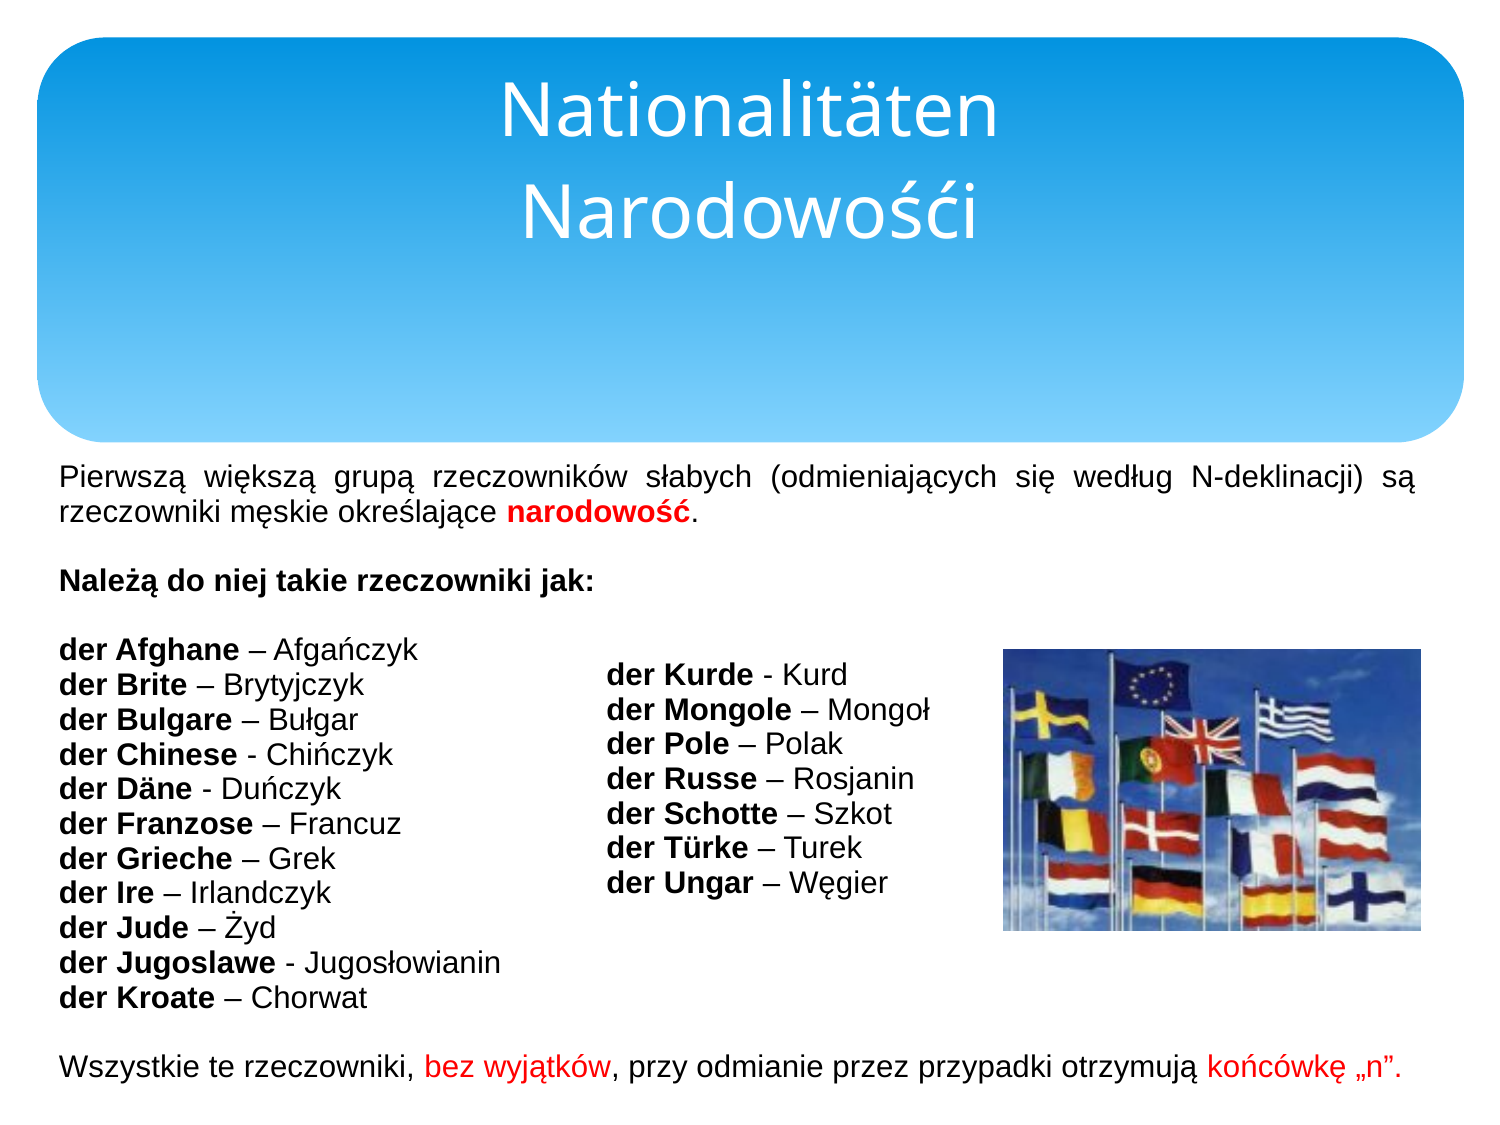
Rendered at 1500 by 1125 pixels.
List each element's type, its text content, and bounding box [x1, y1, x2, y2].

picture [1003, 649, 1421, 931]
title Nationalitäten Narodowośći [75, 62, 1425, 254]
subtitle Pierwszą większą grupą rzeczowników słabych (odmieniających się według N-deklinacji) są rzeczowniki męskie określające narodowość. Należą do niej takie rzeczowniki jak: der Afghane – Afgańczyk der Brite – Brytyjczyk der Bulgare – Bułgar der Chinese - Chińczyk der Däne - Duńczyk der Franzose – Francuz der Grieche – Grek der Ire – Irlandczyk der Jude – Żyd der Jugoslawe - Jugosłowianin der Kroate – Chorwat Wszystkie te rzeczowniki, bez wyjątków, przy odmianie przez przypadki otrzymują końcówkę „n”. [59, 450, 1418, 1093]
text_box der Kurde - Kurd der Mongole – Mongoł der Pole – Polak der Russe – Rosjanin der Schotte – Szkot der Türke – Turek der Ungar – Węgier [591, 649, 954, 917]
